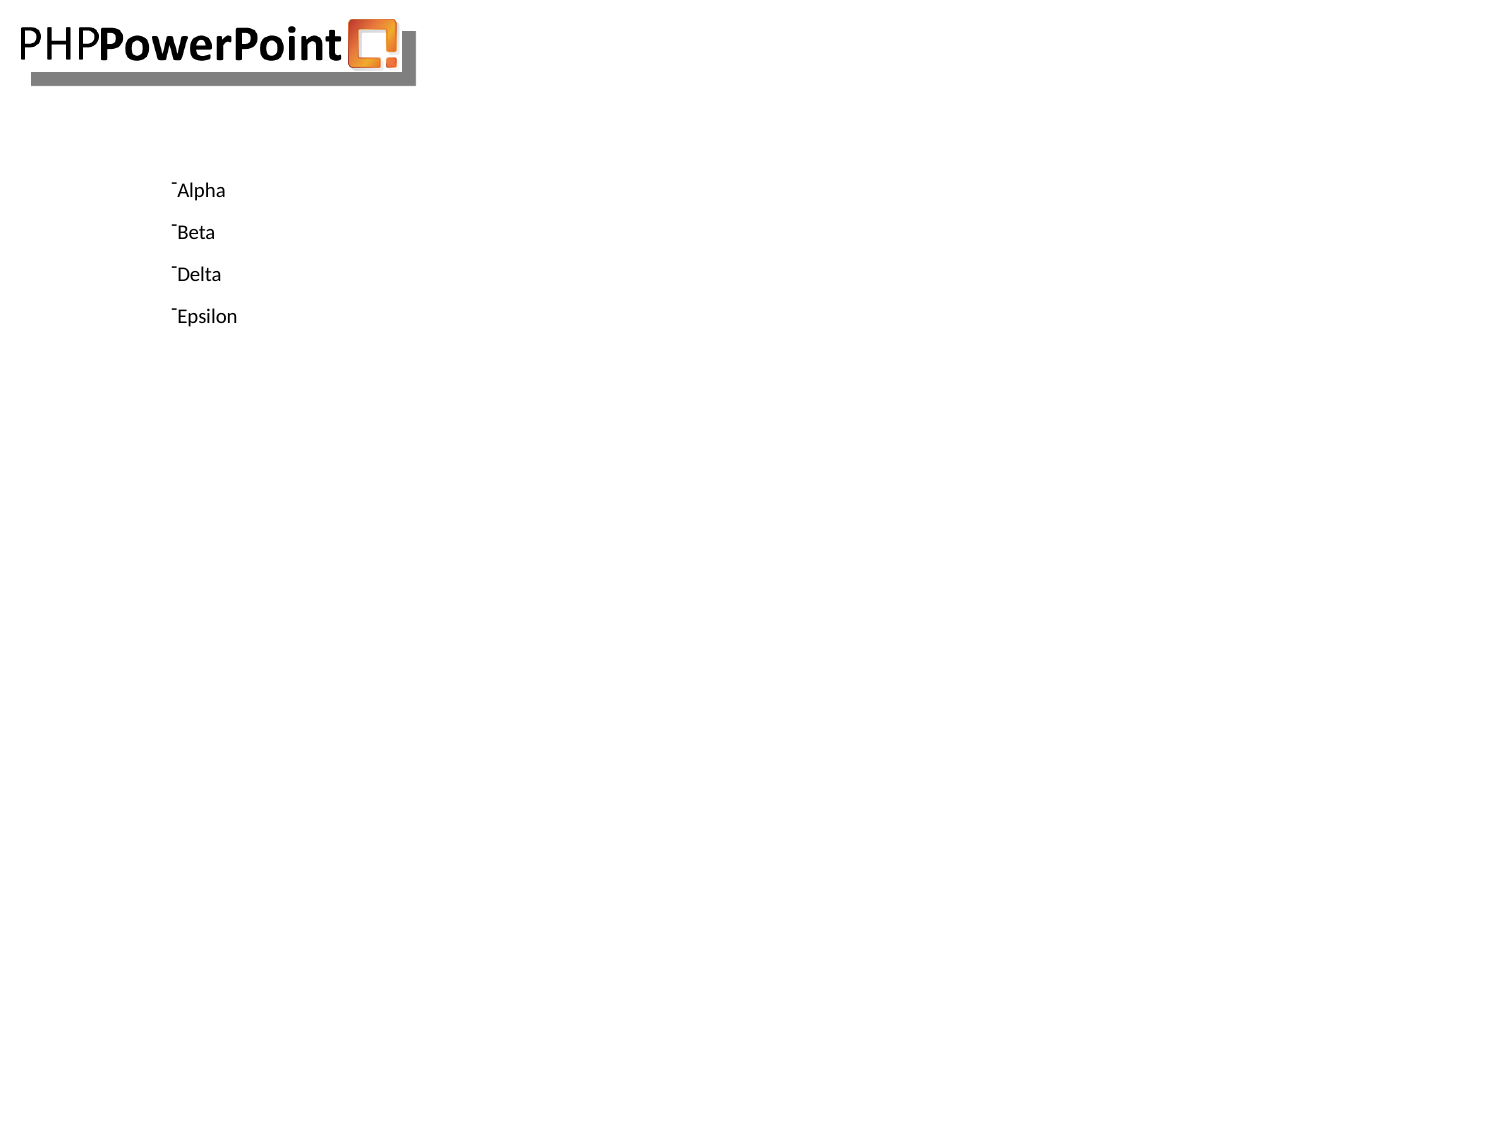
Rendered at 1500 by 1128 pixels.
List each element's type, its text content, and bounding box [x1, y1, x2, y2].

picture [15, 15, 402, 72]
text_box Alpha Beta Delta Epsilon [156, 156, 782, 313]
